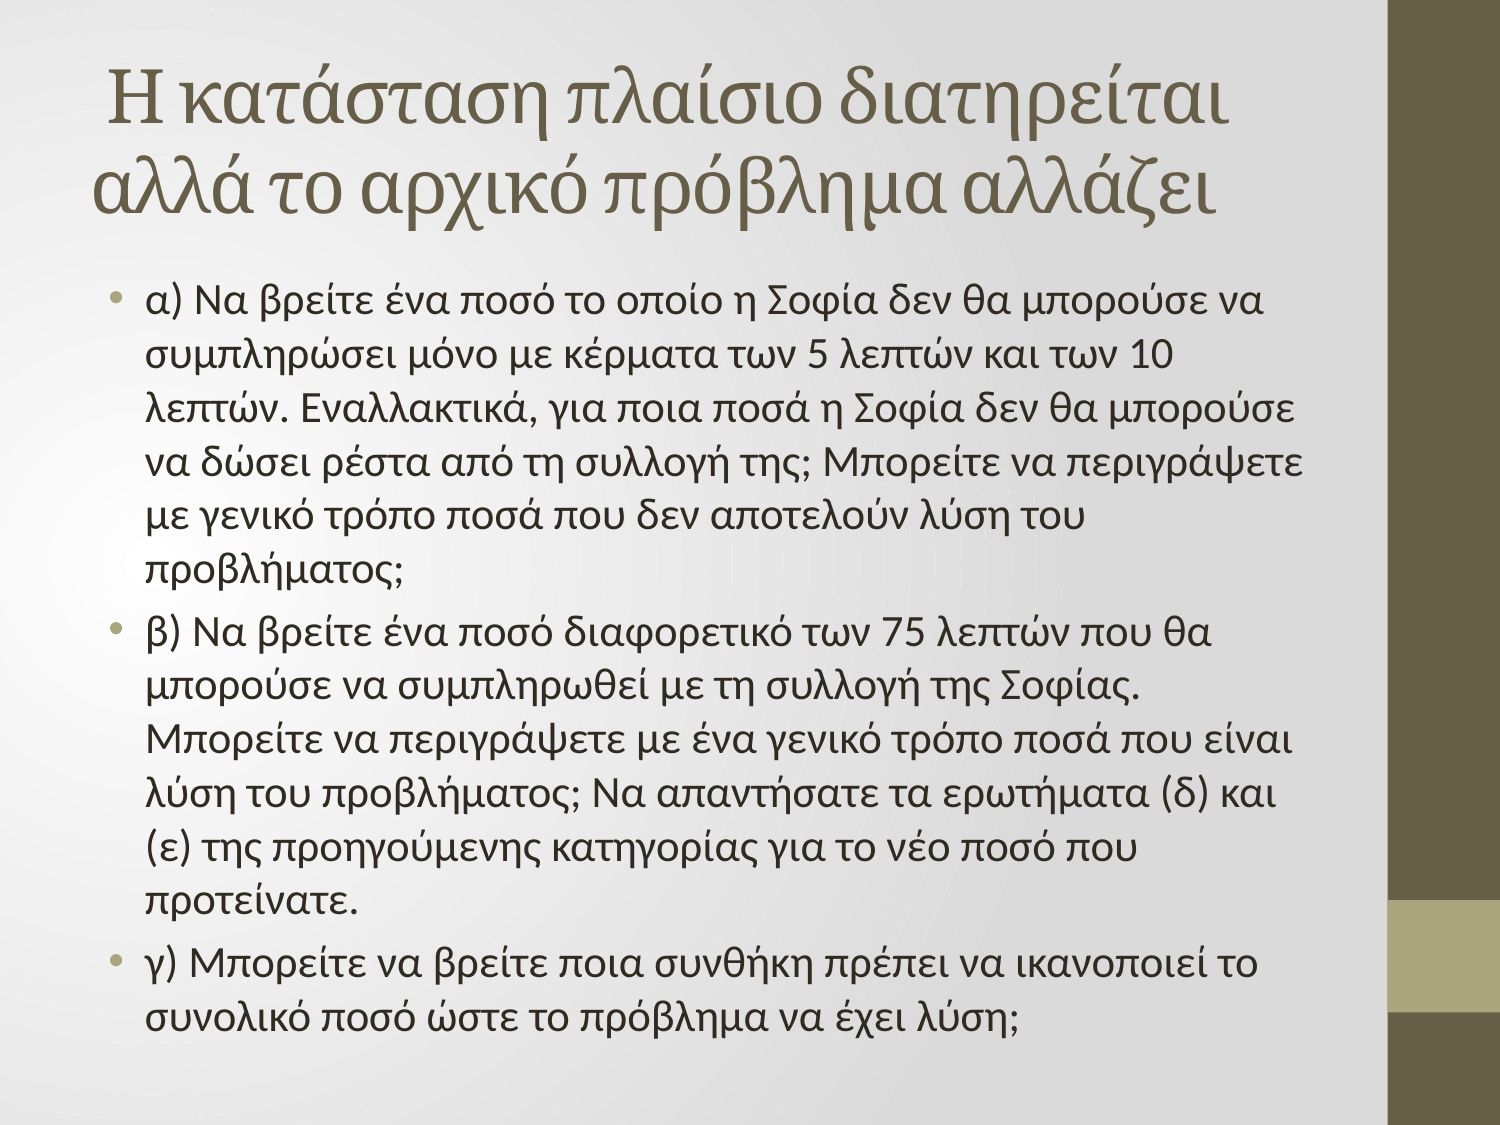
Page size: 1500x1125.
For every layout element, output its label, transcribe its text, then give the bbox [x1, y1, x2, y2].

title Η κατάσταση πλαίσιο διατηρείται αλλά το αρχικό πρόβλημα αλλάζει [75, 45, 1325, 233]
list α) Να βρείτε ένα ποσό το οποίο η Σοφία δεν θα μπορούσε να συμπληρώσει μόνο με κέρματα των 5 λεπτών και των 10 λεπτών. Εναλλακτικά, για ποια ποσά η Σοφία δεν θα μπορούσε να δώσει ρέστα από τη συλλογή της; Μπορείτε να περιγράψετε με γενικό τρόπο ποσά που δεν αποτελούν λύση του προβλήματος; β) Να βρείτε ένα ποσό διαφορετικό των 75 λεπτών που θα μπορούσε να συμπληρωθεί με τη συλλογή της Σοφίας. Μπορείτε να περιγράψετε με ένα γενικό τρόπο ποσά που είναι λύση του προβλήματος; Να απαντήσατε τα ερωτήματα (δ) και (ε) της προηγούμενης κατηγορίας για το νέο ποσό που προτείνατε. γ) Μπορείτε να βρείτε ποια συνθήκη πρέπει να ικανοποιεί το συνολικό ποσό ώστε το πρόβλημα να έχει λύση; [75, 262, 1325, 1050]
